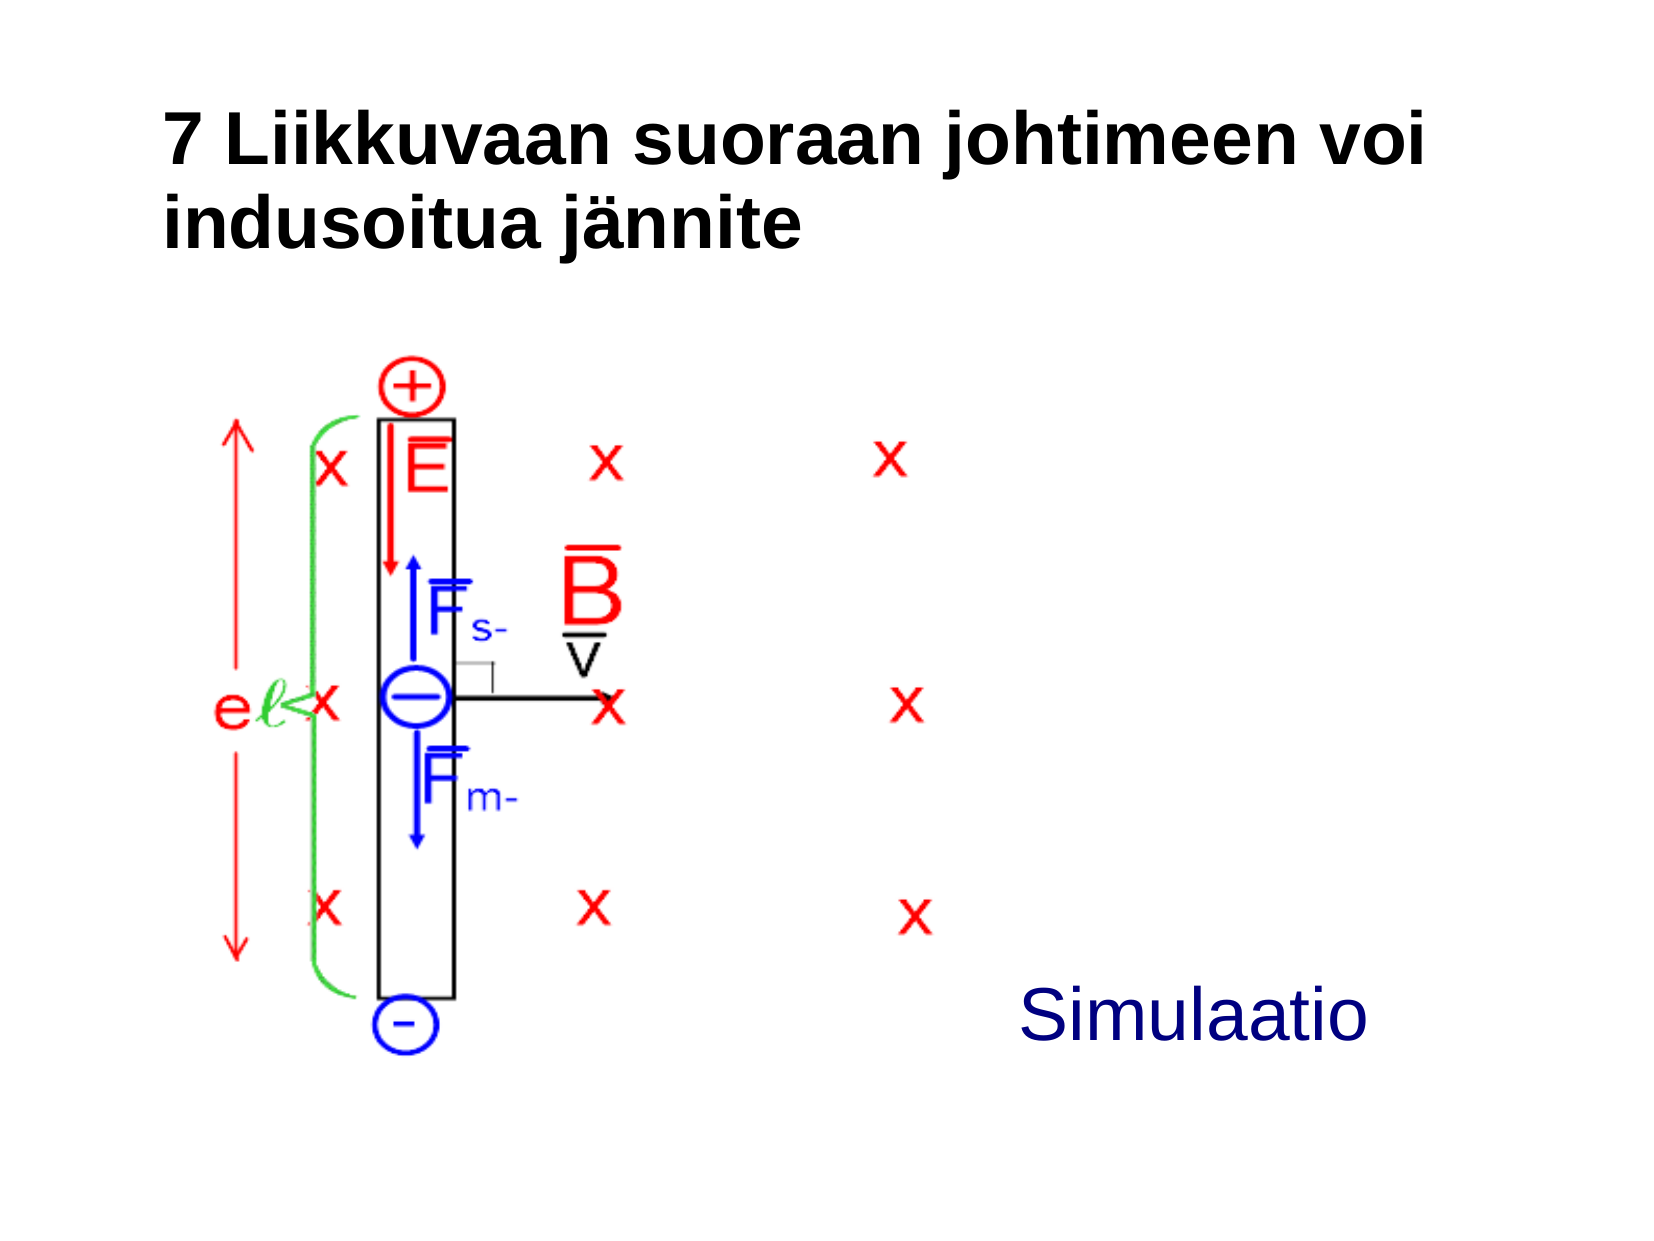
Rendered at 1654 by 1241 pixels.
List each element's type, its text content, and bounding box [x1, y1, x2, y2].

text_box 7 Liikkuvaan suoraan johtimeen voi indusoitua jännite [147, 88, 1477, 272]
picture [129, 285, 1018, 1123]
text_box Simulaatio [1003, 965, 1465, 1064]
